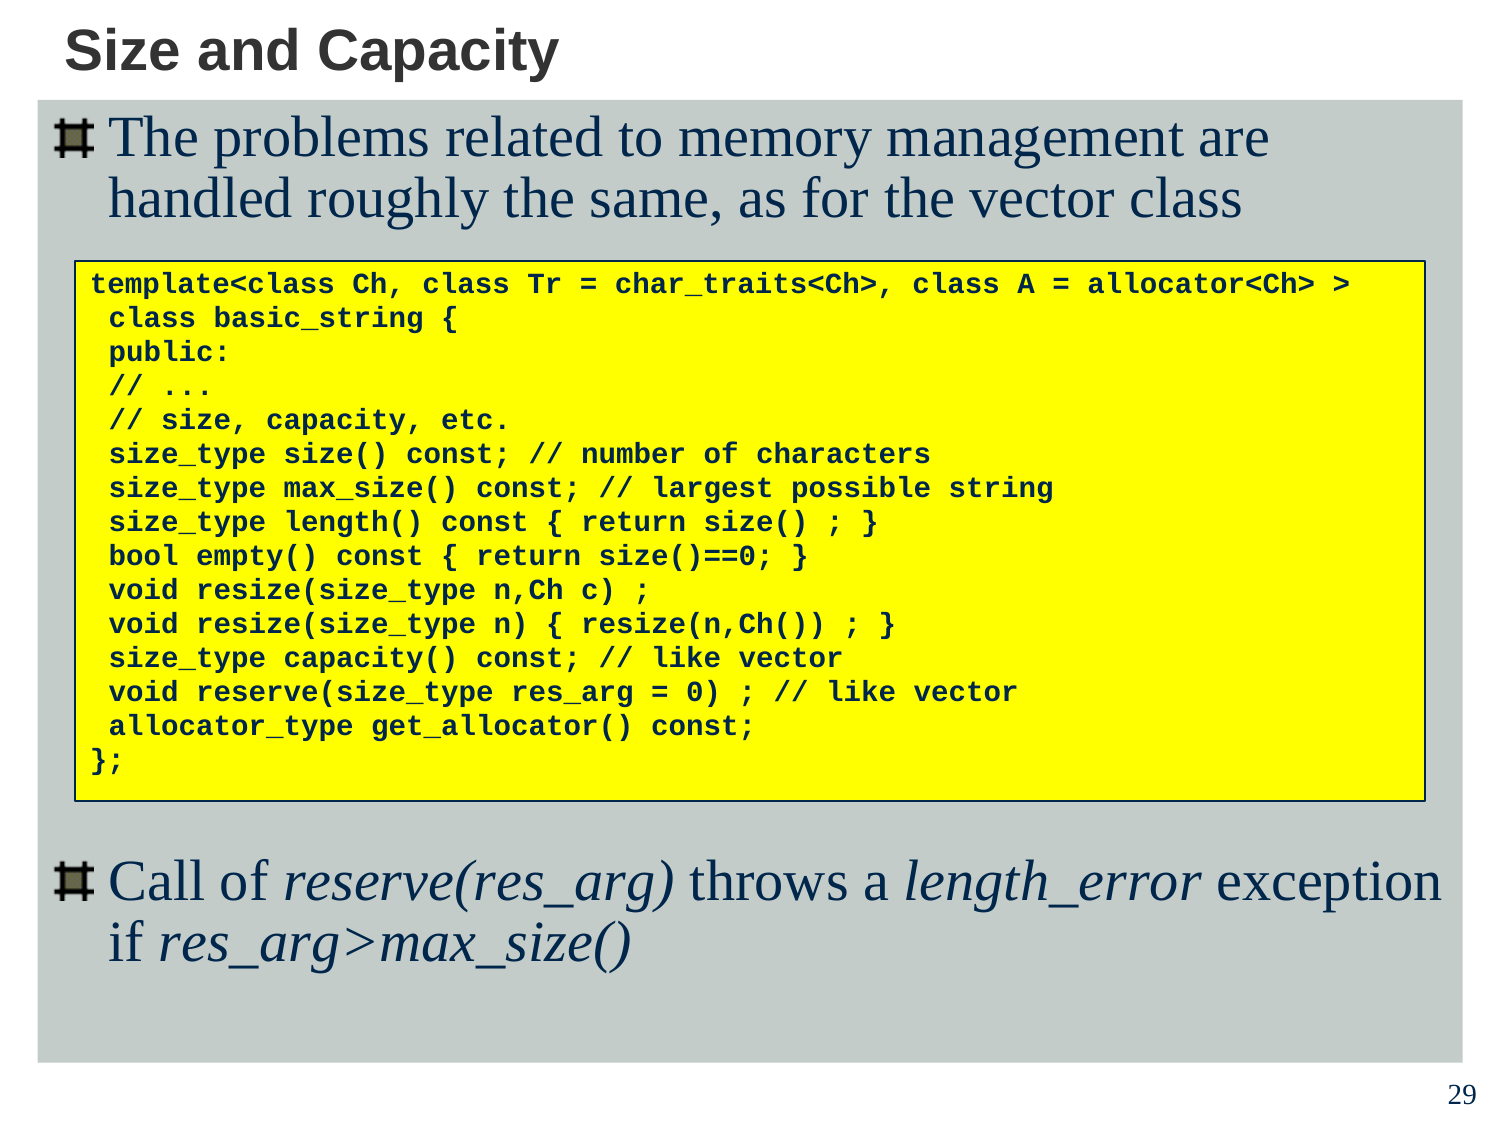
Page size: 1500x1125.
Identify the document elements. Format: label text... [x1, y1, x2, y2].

text_box template<class Ch, class Tr = char_traits<Ch>, class A = allocator<Ch> > class basic_string { public: // ... // size, capacity, etc. size_type size() const; // number of characters size_type max_size() const; // largest possible string size_type length() const { return size() ; } bool empty() const { return size()==0; } void resize(size_type n,Ch c) ; void resize(size_type n) { resize(n,Ch()) ; } size_type capacity() const; // like vector void reserve(size_type res_arg = 0) ; // like vector allocator_type get_allocator() const; }; [75, 261, 1426, 833]
title Size and Capacity [50, 0, 1450, 91]
list The problems related to memory management are handled roughly the same, as for the vector class Call of reserve(res_arg) throws a length_error exception if res_arg>max_size() [37, 99, 1463, 1063]
